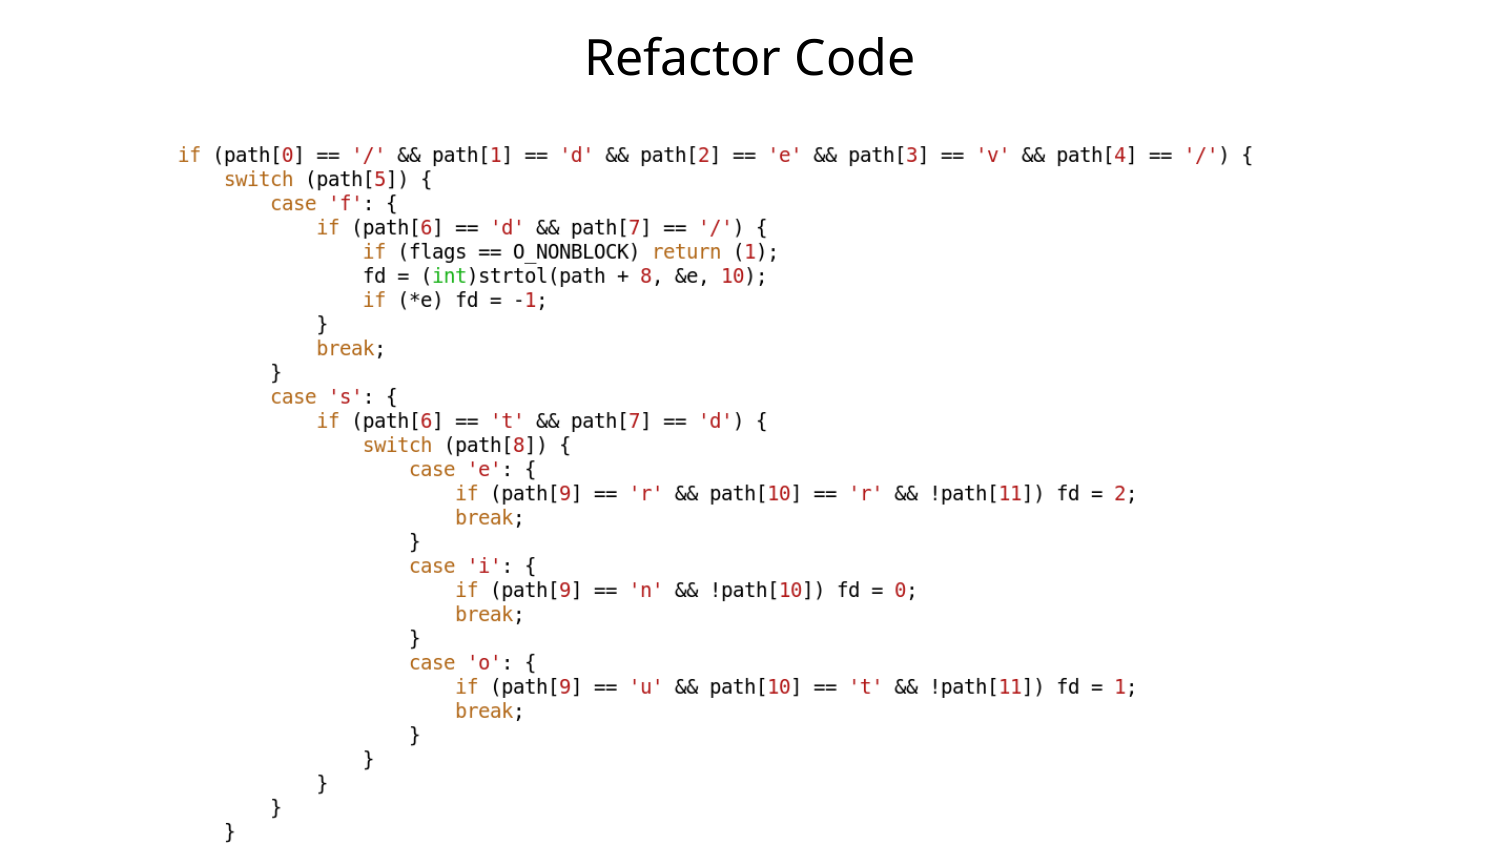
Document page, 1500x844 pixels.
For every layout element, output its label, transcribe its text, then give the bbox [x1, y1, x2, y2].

title Refactor Code [51, 10, 1449, 105]
picture [165, 142, 1256, 844]
